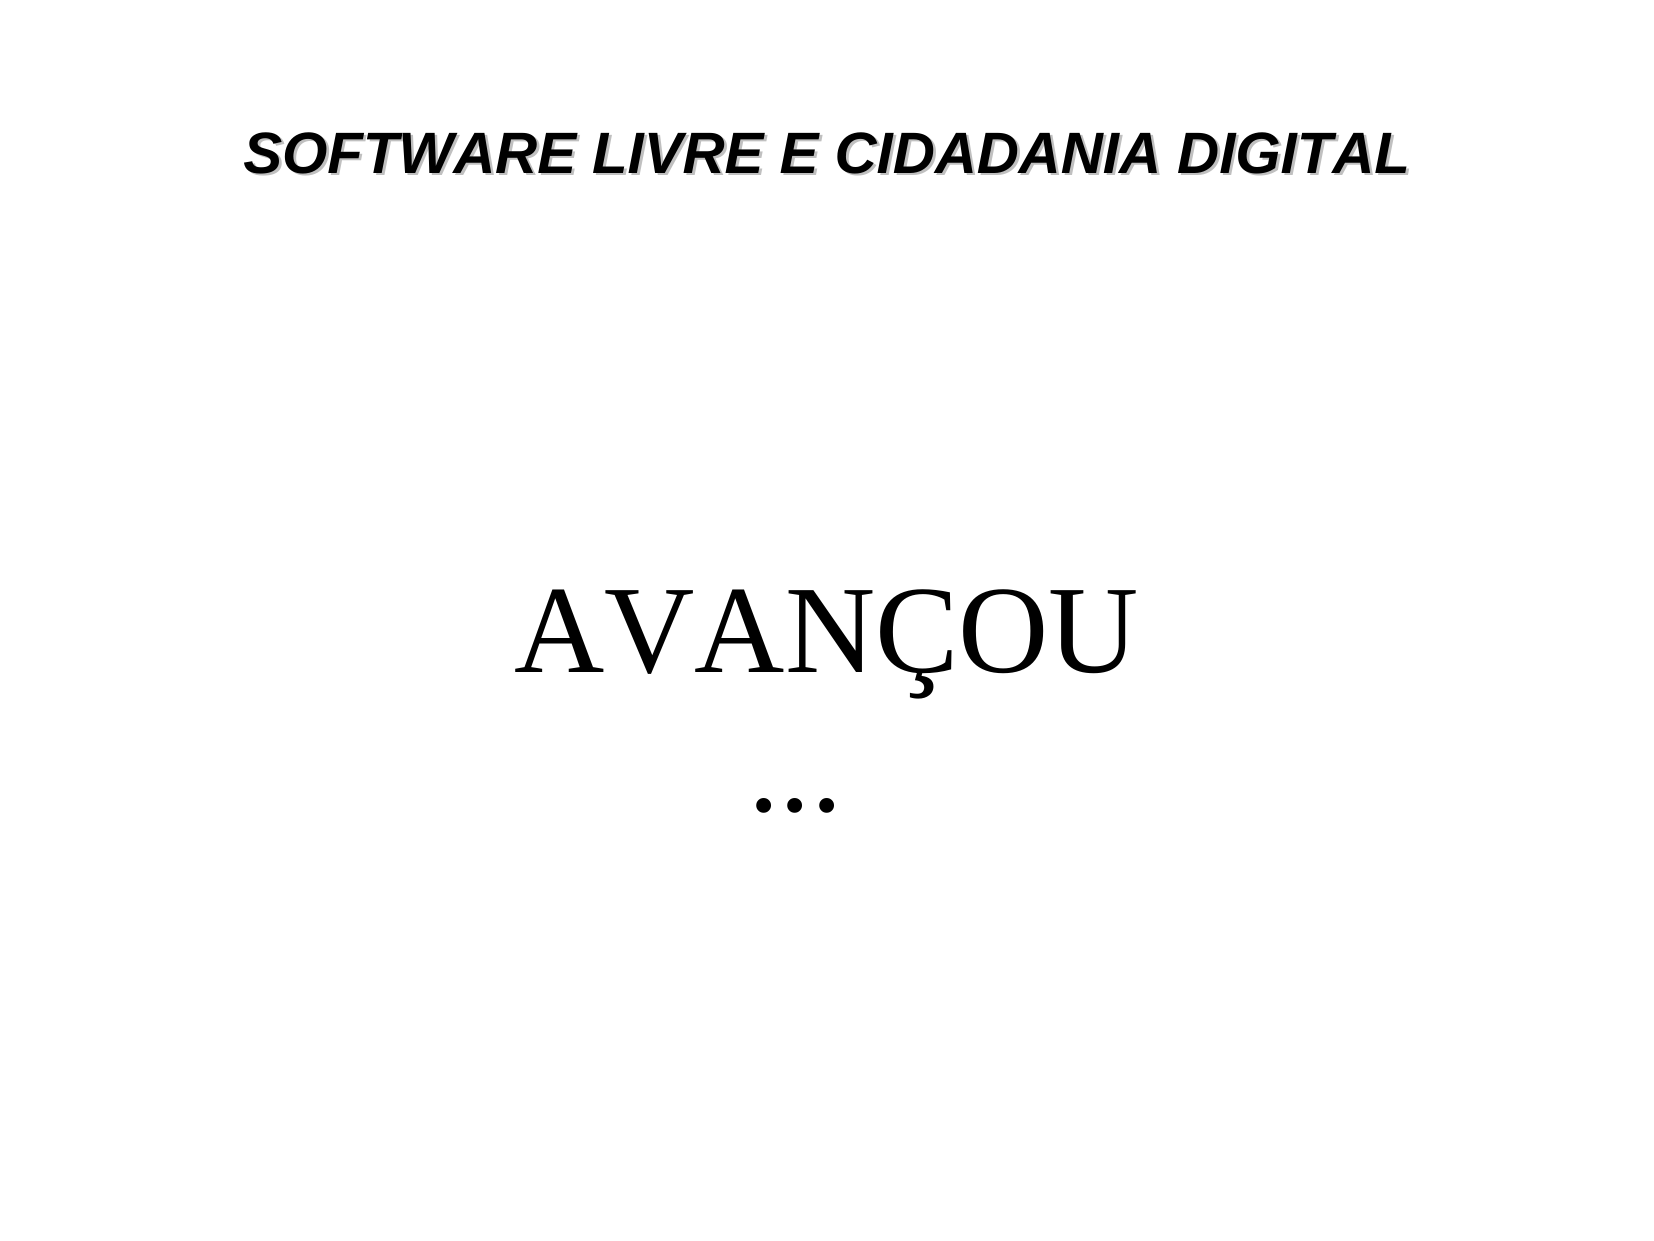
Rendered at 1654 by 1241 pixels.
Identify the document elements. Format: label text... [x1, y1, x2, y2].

title SOFTWARE LIVRE E CIDADANIA DIGITAL [82, 49, 1571, 257]
subtitle AVANÇOU ... [82, 297, 1571, 1102]
